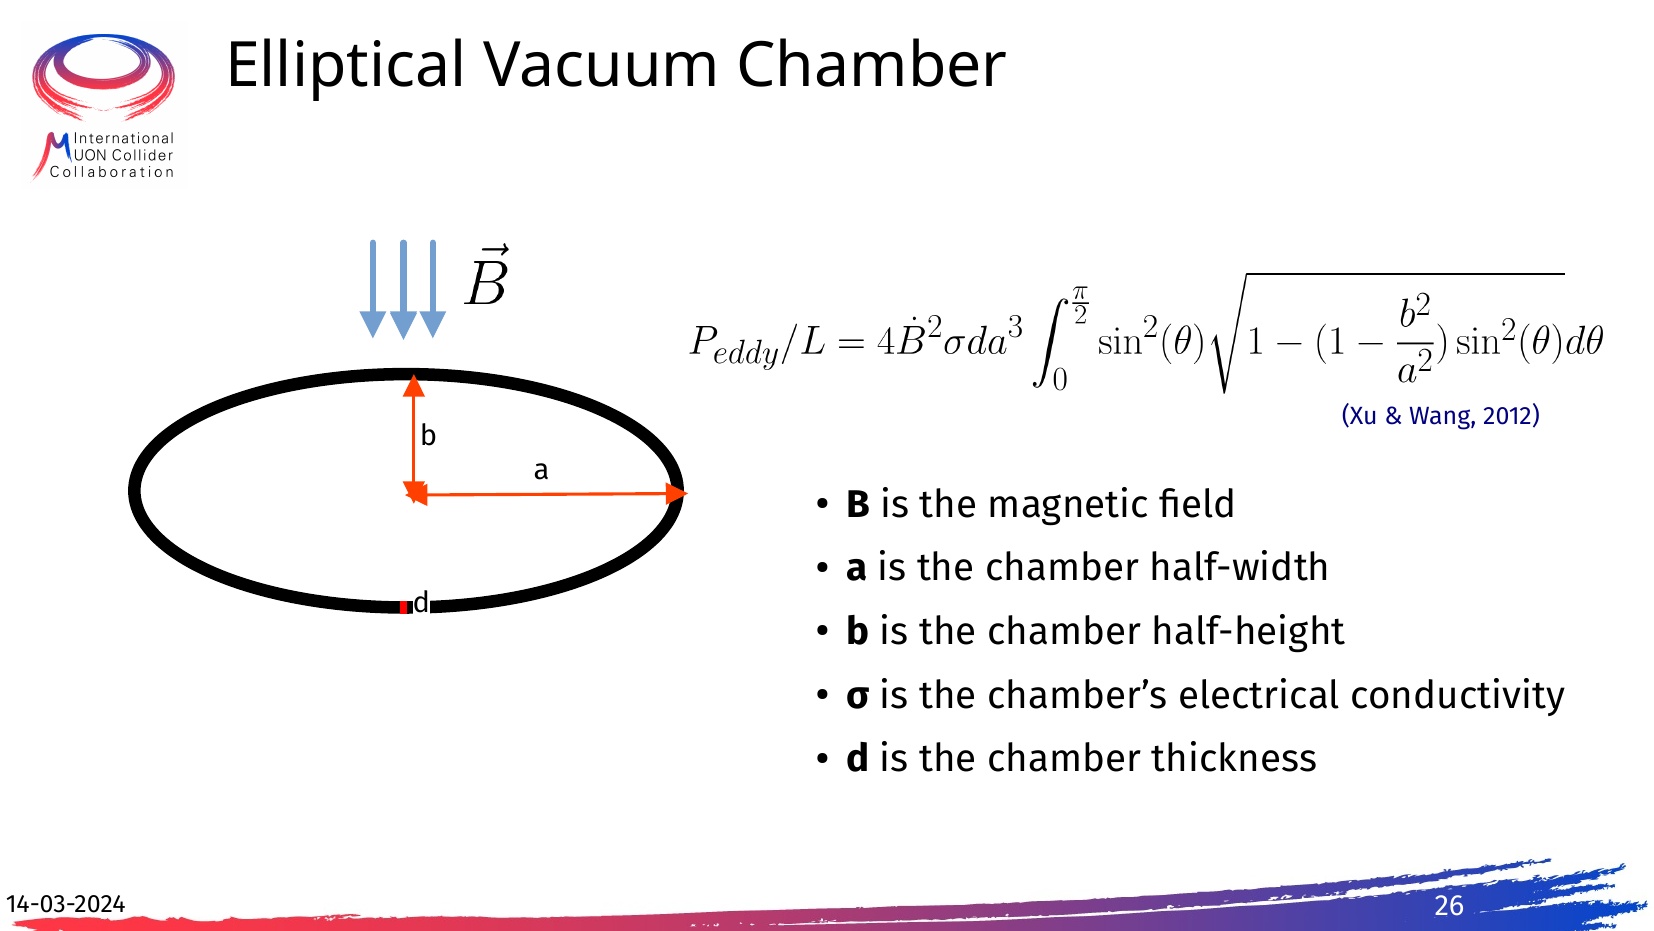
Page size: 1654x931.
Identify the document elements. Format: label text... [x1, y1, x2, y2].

text_box b [405, 411, 437, 472]
text_box [497, 458, 580, 529]
text_box d [409, 578, 428, 628]
picture [0, 848, 1654, 931]
picture [689, 273, 1603, 394]
text_box a [518, 445, 554, 496]
title Elliptical Vacuum Chamber [225, 19, 1571, 181]
picture [21, 21, 188, 189]
picture [463, 243, 509, 304]
text_box (Xu & Wang, 2012) [1327, 393, 1603, 438]
list B is the magnetic field a is the chamber half-width b is the chamber half-height σ is the chamber’s electrical conductivity d is the chamber thickness [805, 481, 1577, 796]
